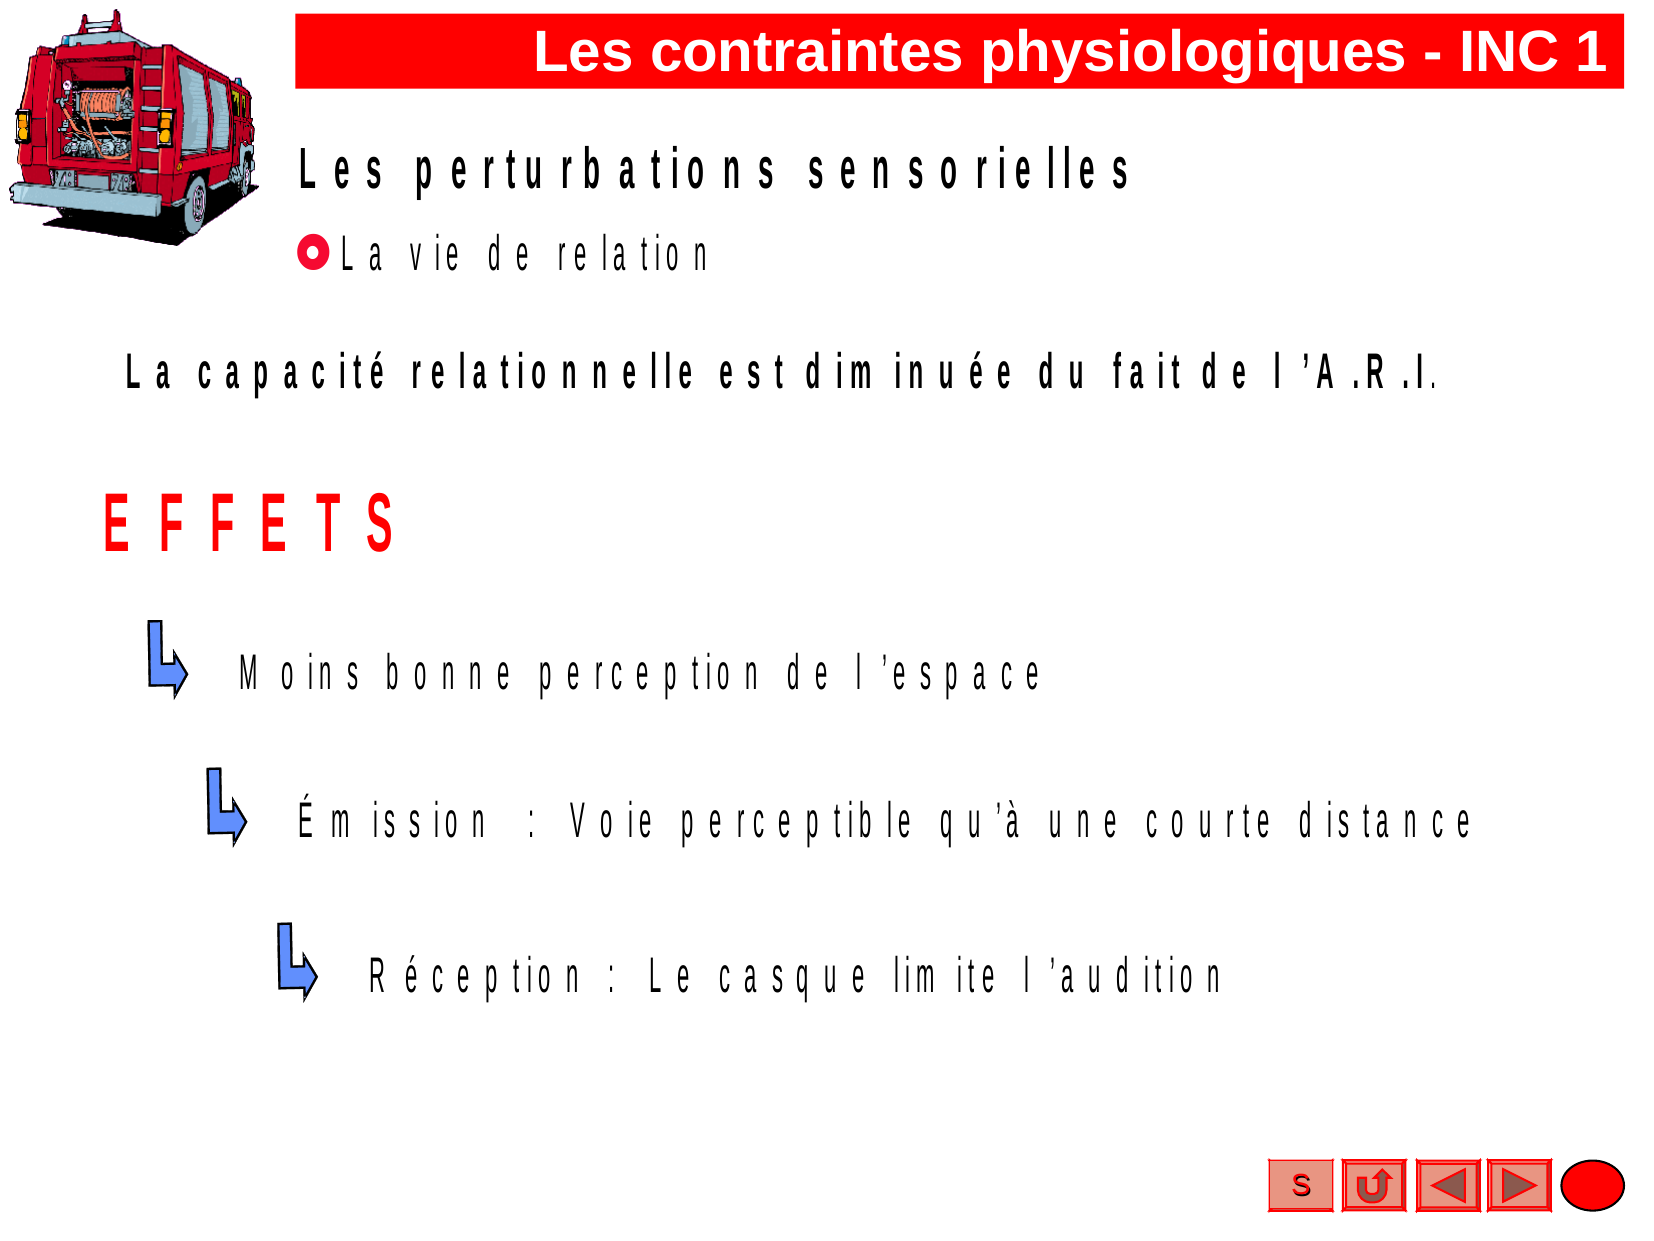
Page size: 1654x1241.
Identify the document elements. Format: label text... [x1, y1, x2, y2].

picture [206, 767, 1546, 879]
text_box Les contraintes physiologiques - INC 1 [295, 13, 1625, 89]
picture [277, 922, 1329, 1034]
picture [95, 324, 1536, 430]
text_box [1561, 1160, 1625, 1211]
picture [264, 113, 1182, 312]
picture [8, 8, 260, 246]
picture [53, 445, 1084, 731]
